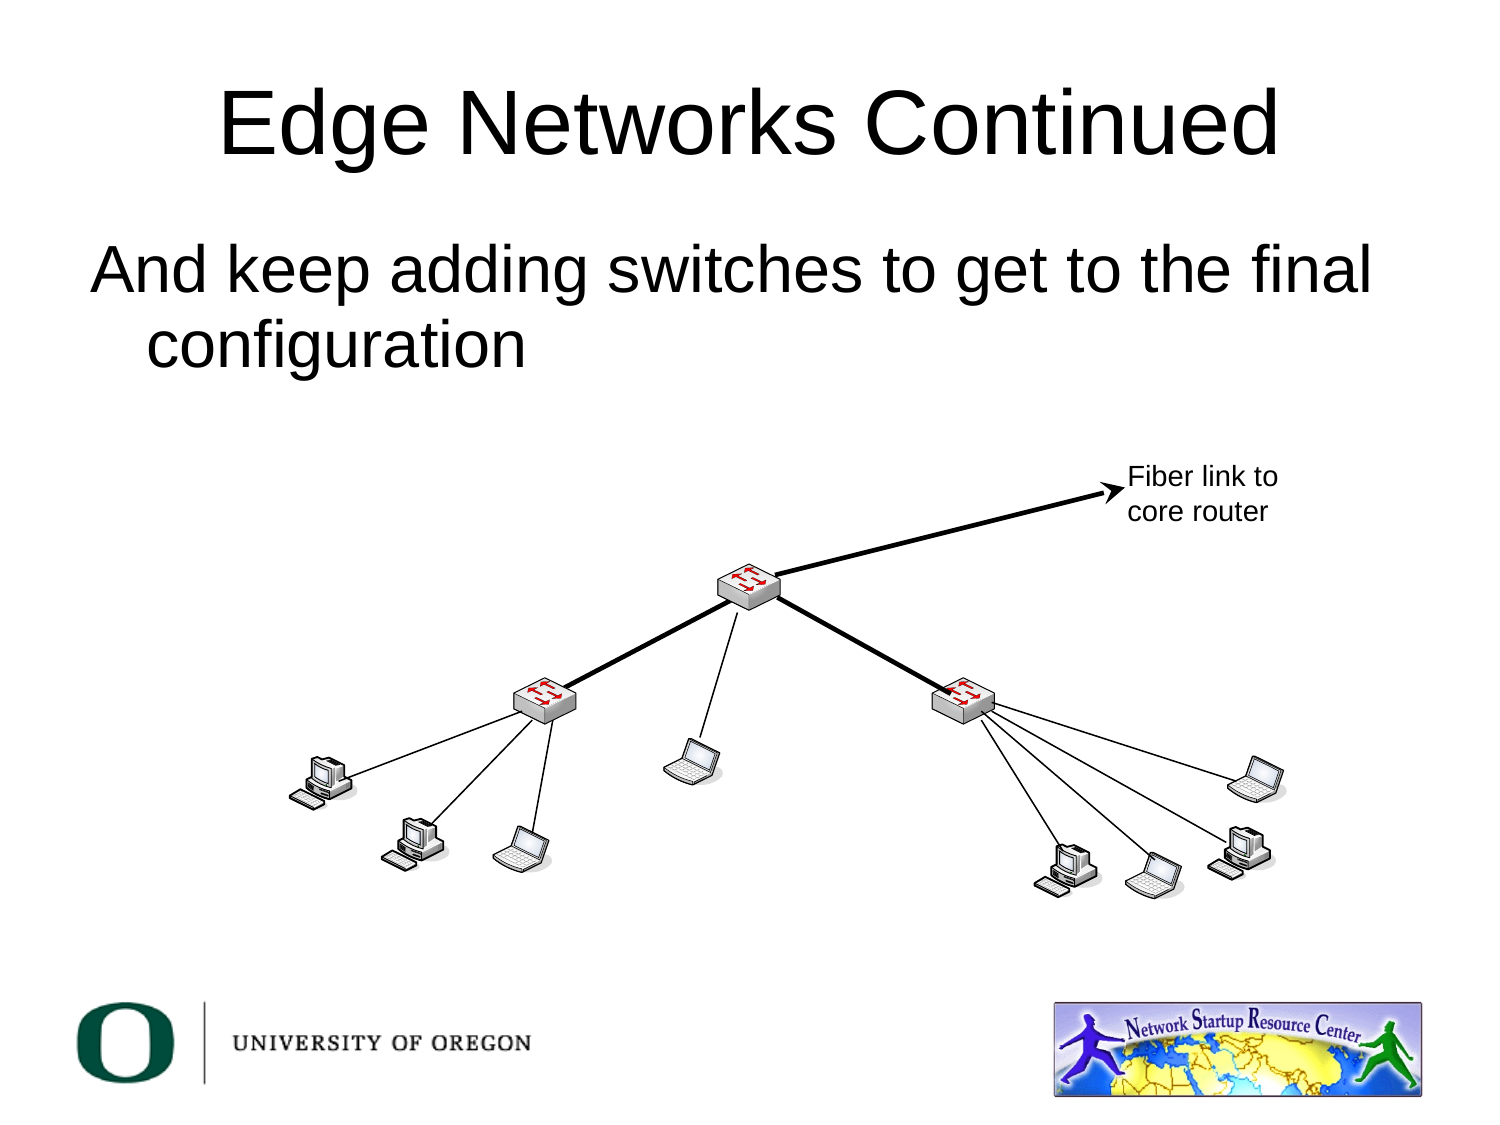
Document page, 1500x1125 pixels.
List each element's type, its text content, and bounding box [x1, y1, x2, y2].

text_box [716, 562, 782, 638]
picture [62, 998, 546, 1088]
title Edge Networks Continued [75, 45, 1426, 201]
chart [662, 737, 724, 787]
chart [1205, 825, 1278, 882]
text_box Fiber link to core router [1112, 449, 1338, 536]
chart [1032, 842, 1104, 900]
chart [287, 754, 359, 812]
list And keep adding switches to get to the final configuration [75, 224, 1426, 426]
chart [379, 816, 451, 873]
chart [512, 676, 578, 738]
chart [1226, 754, 1288, 804]
chart [1124, 851, 1186, 901]
chart [491, 825, 553, 874]
picture [1050, 999, 1426, 1100]
chart [930, 676, 997, 738]
